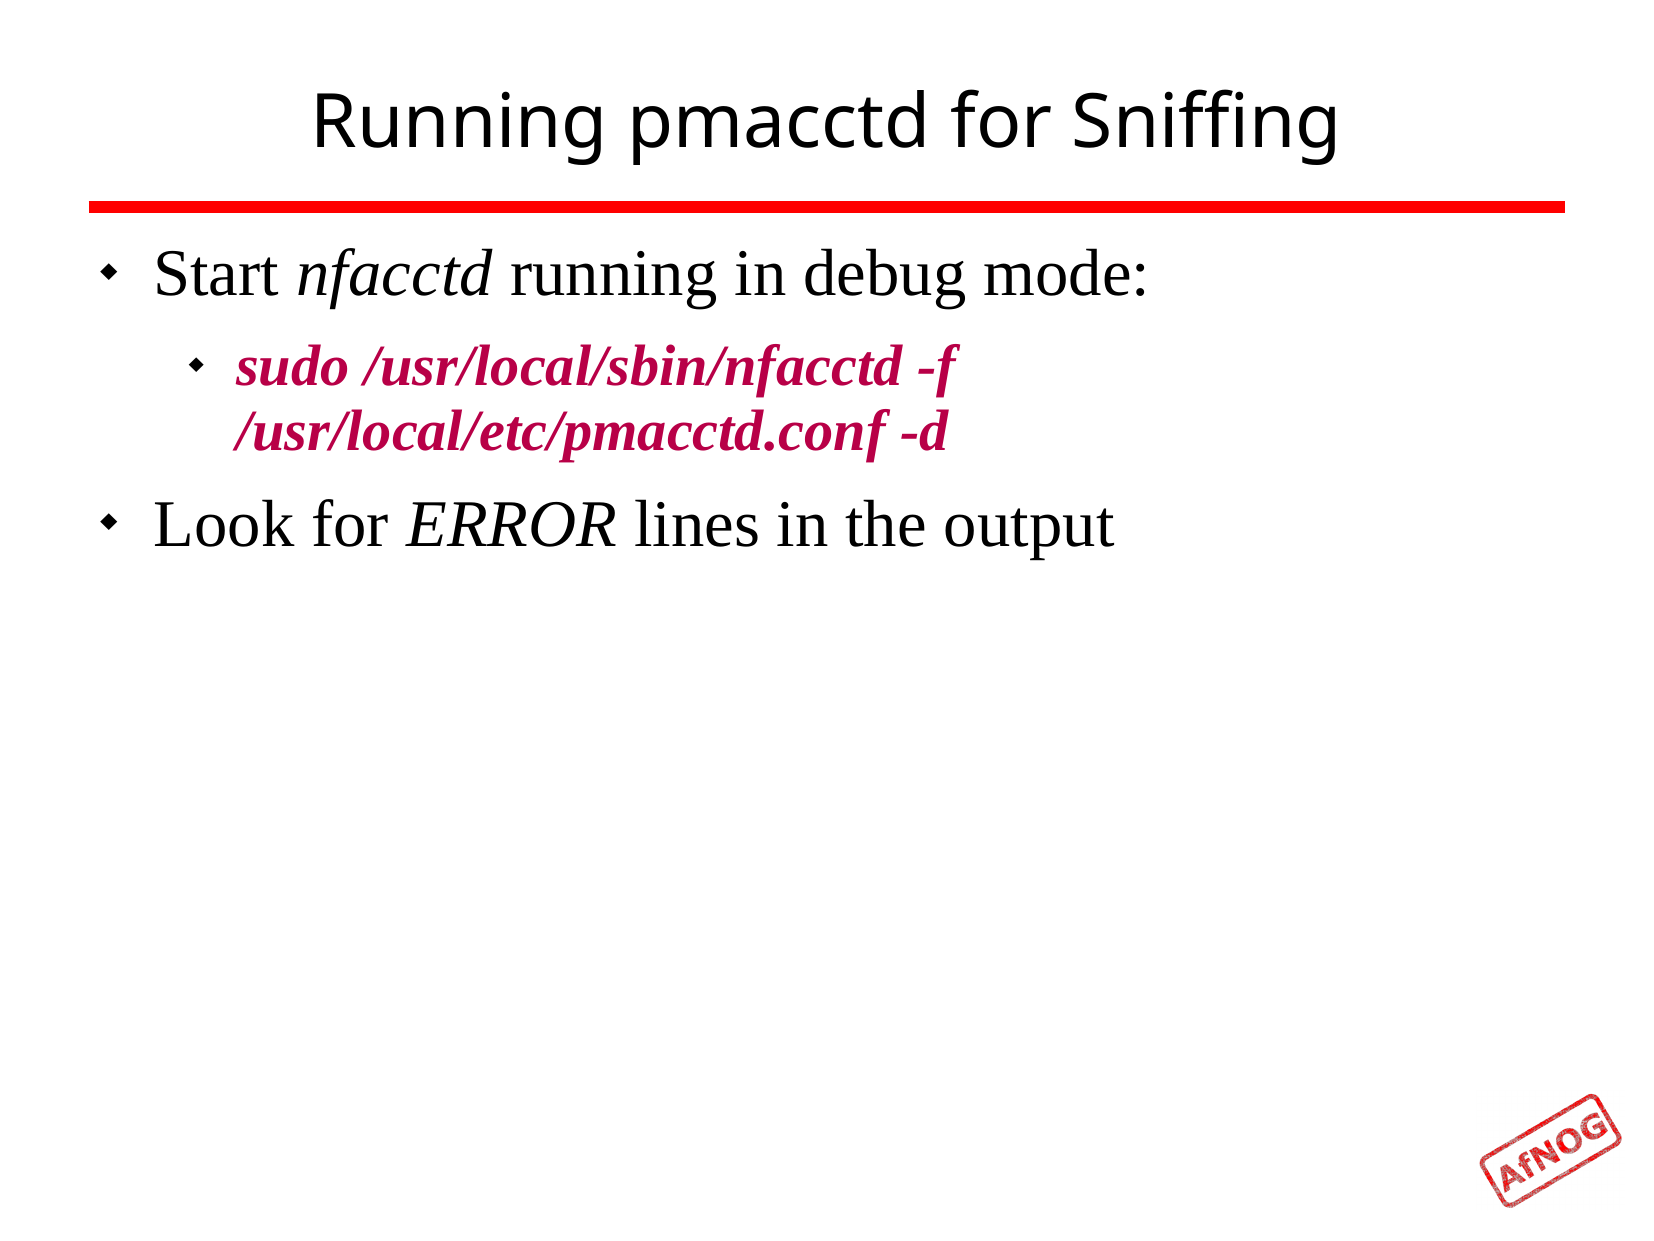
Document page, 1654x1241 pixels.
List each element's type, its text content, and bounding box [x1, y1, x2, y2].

picture [1476, 1090, 1625, 1211]
title Running pmacctd for Sniffing [82, 36, 1571, 200]
list Start nfacctd running in debug mode: sudo /usr/local/sbin/nfacctd -f /usr/local/etc/pmacctd.conf -d Look for ERROR lines in the output [82, 236, 1571, 1040]
